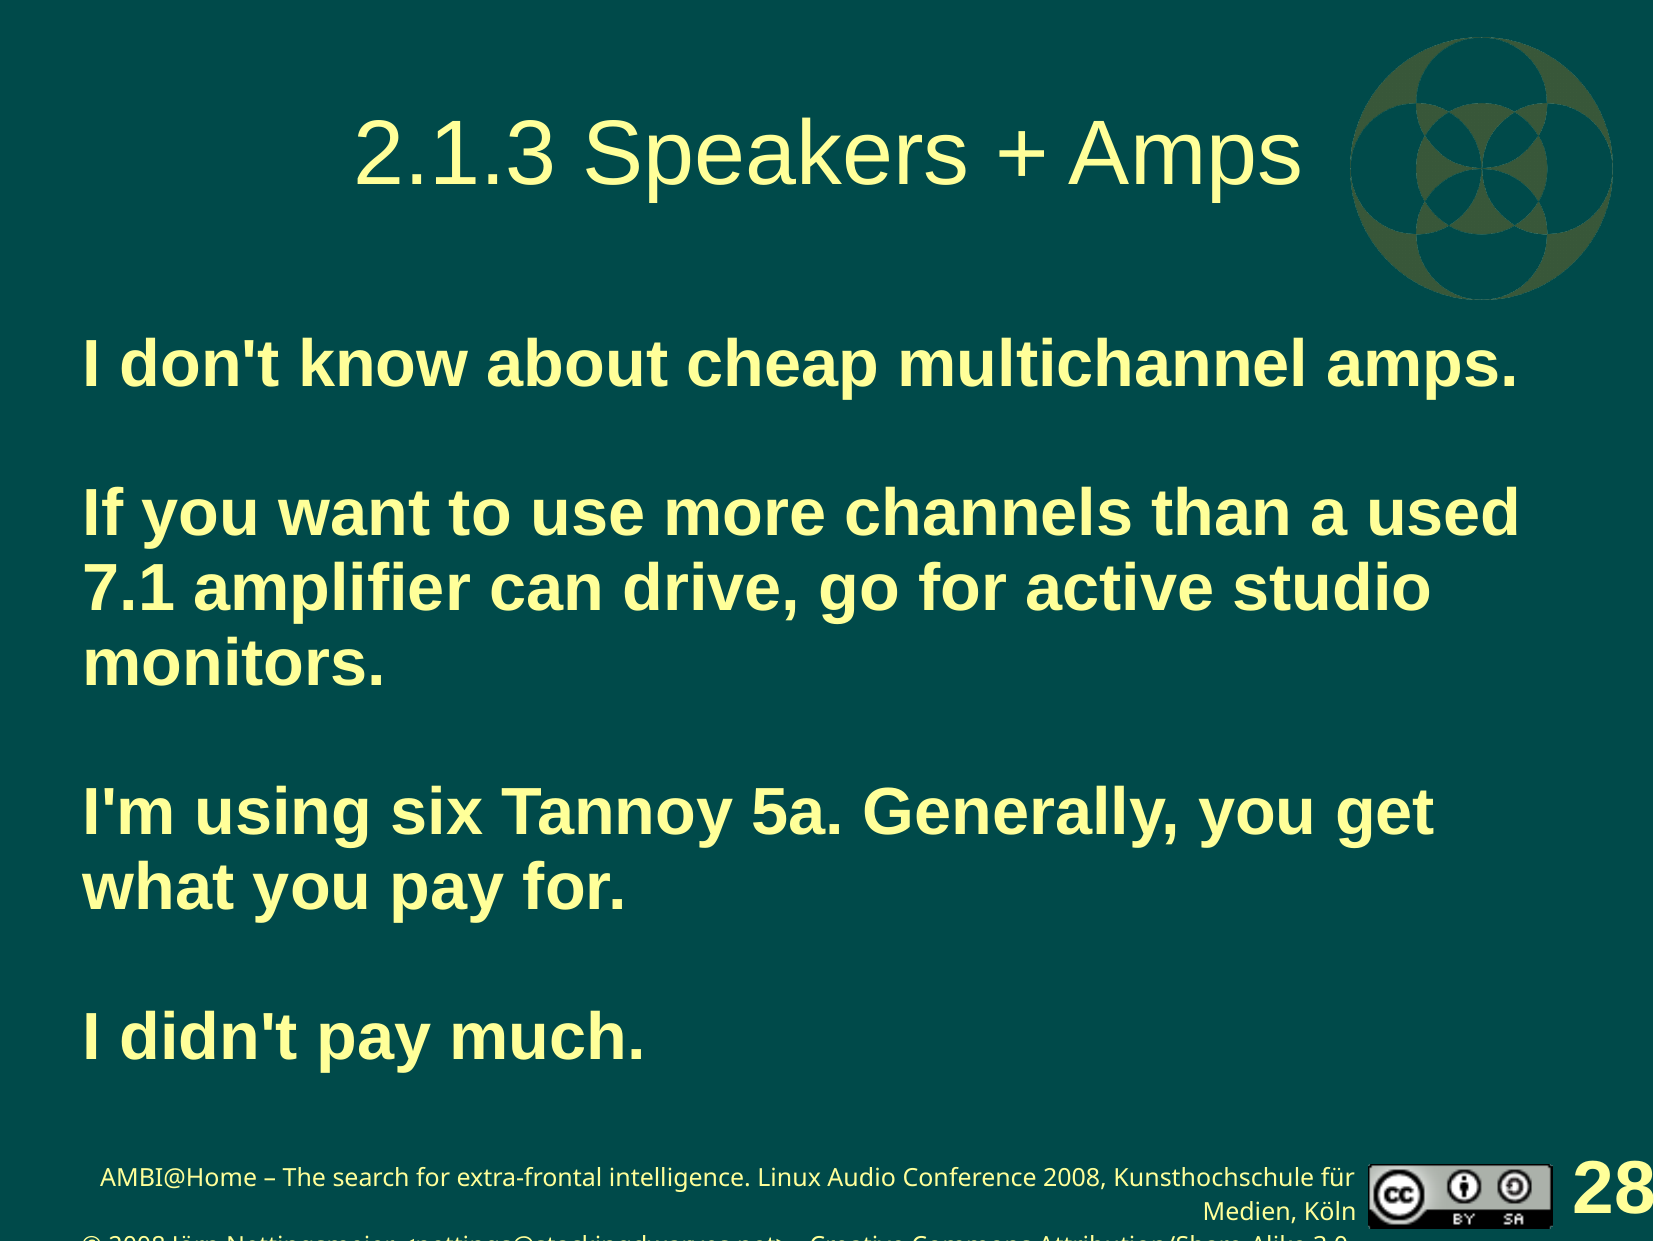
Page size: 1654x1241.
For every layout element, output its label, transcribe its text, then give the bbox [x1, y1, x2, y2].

subtitle I don't know about cheap multichannel amps. If you want to use more channels than a used 7.1 amplifier can drive, go for active studio monitors. I'm using six Tannoy 5a. Generally, you get what you pay for. I didn't pay much. [82, 297, 1571, 1102]
picture [1350, 37, 1613, 300]
title 2.1.3 Speakers + Amps [82, 56, 1576, 250]
picture [1368, 1164, 1553, 1229]
